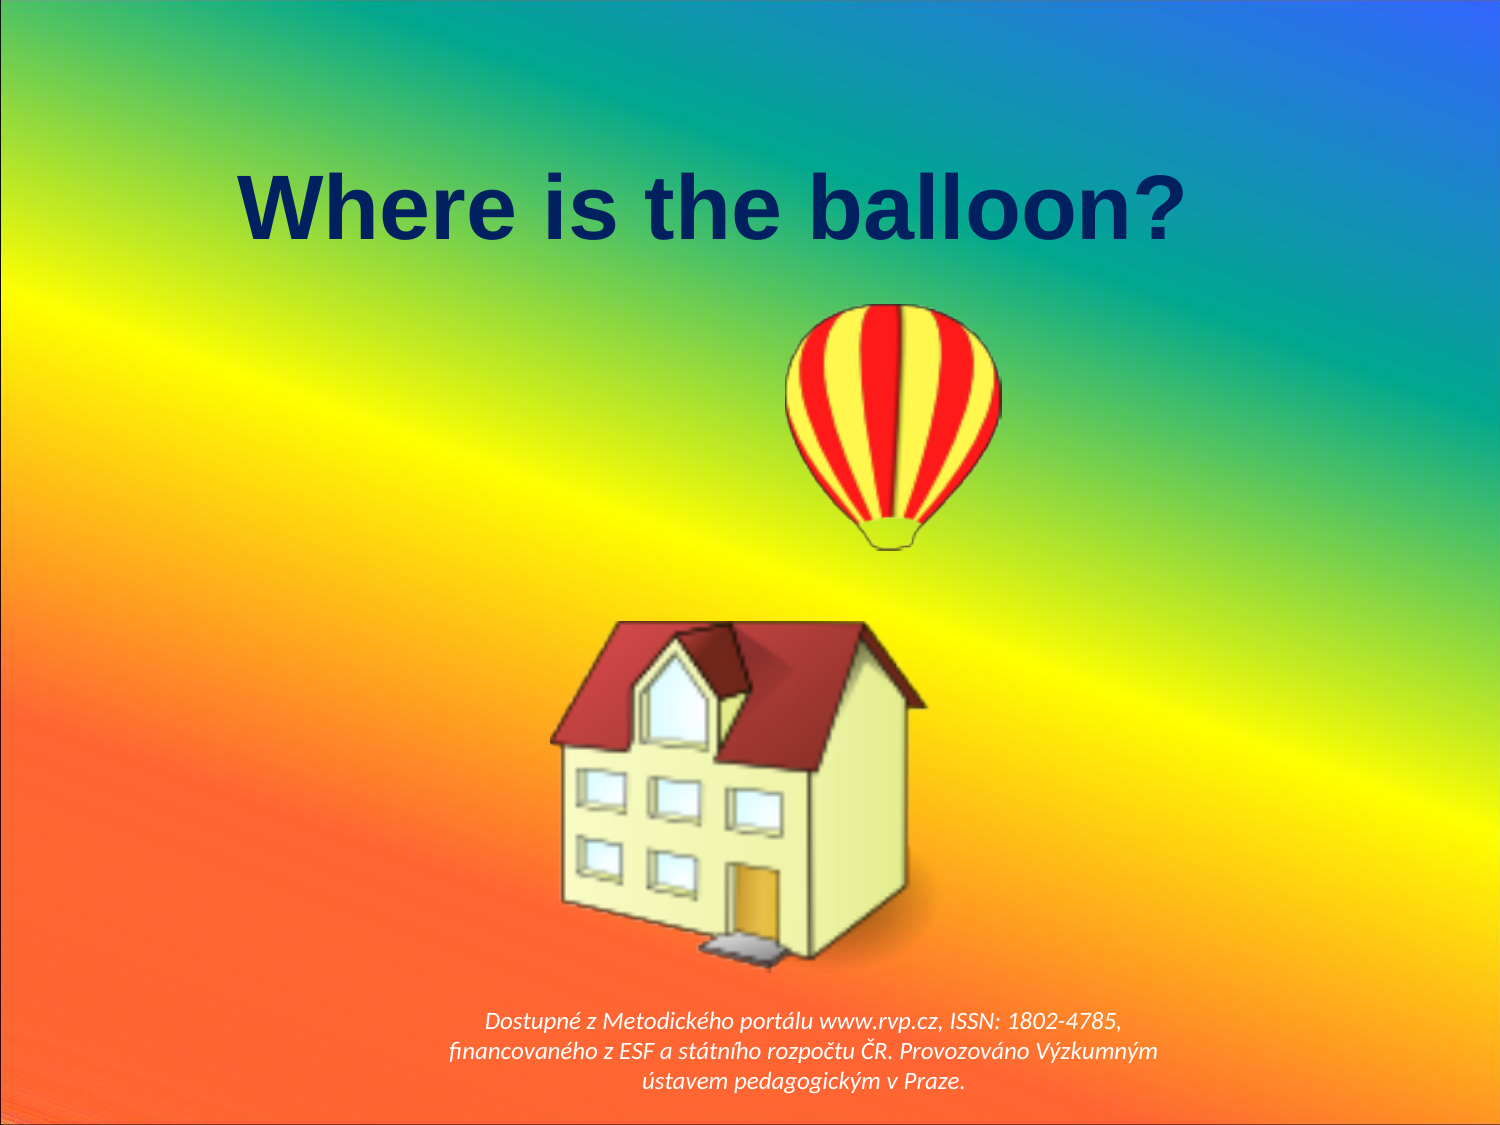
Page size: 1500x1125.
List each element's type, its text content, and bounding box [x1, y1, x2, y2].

text_box Where is the balloon? [222, 140, 1290, 266]
title [0, 304, 1465, 727]
picture [0, 0, 1500, 1125]
text_box Dostupné z Metodického portálu www.rvp.cz, ISSN: 1802-4785, financovaného z ESF a státního rozpočtu ČR. Provozováno Výzkumným ústavem pedagogickým v Praze. [421, 1019, 1187, 1080]
